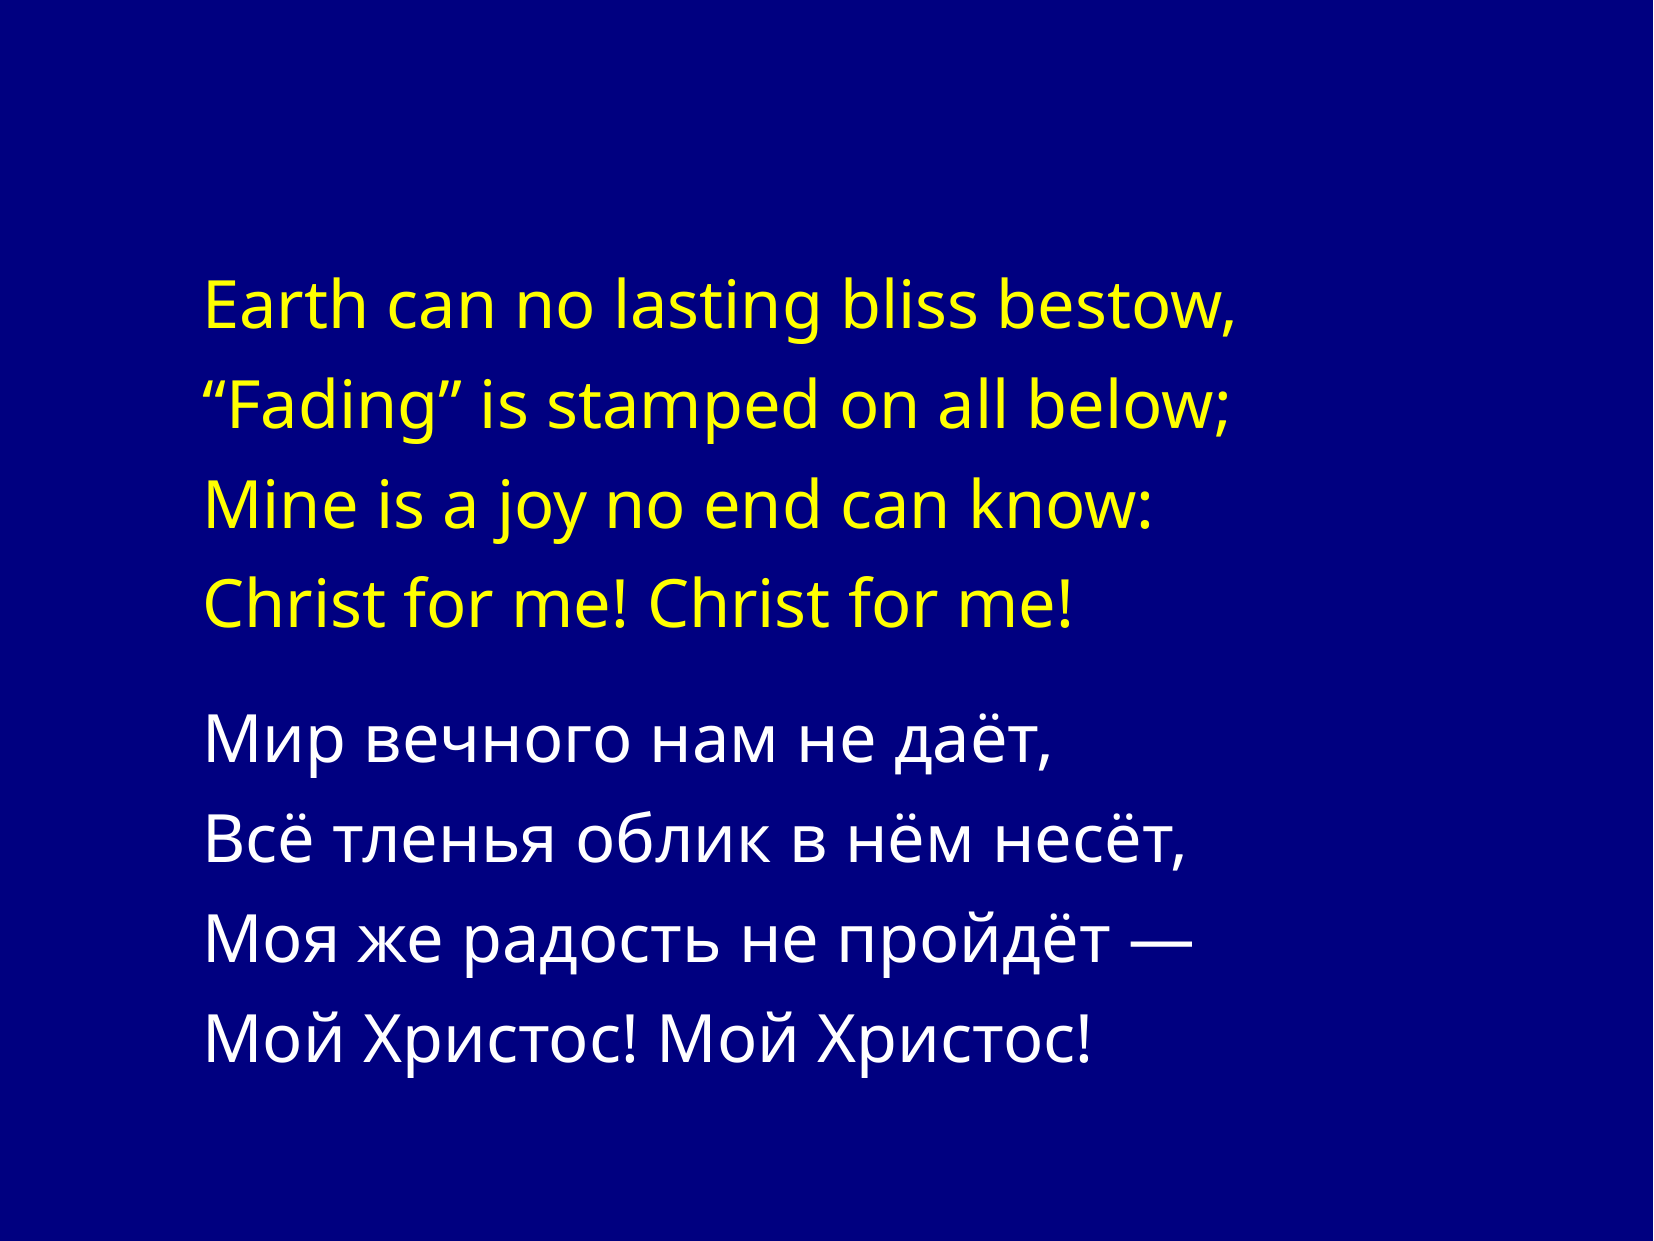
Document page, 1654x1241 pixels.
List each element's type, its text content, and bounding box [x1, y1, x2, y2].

text_box Мир вечного нам не даёт, Всё тленья облик в нём несёт, Моя же радость не пройдёт — Мой Христос! Мой Христос! [75, 675, 1576, 1163]
text_box Earth can no lasting bliss bestow, “Fading” is stamped on all below; Mine is a joy no end can know: Christ for me! Christ for me! [75, 150, 1653, 638]
